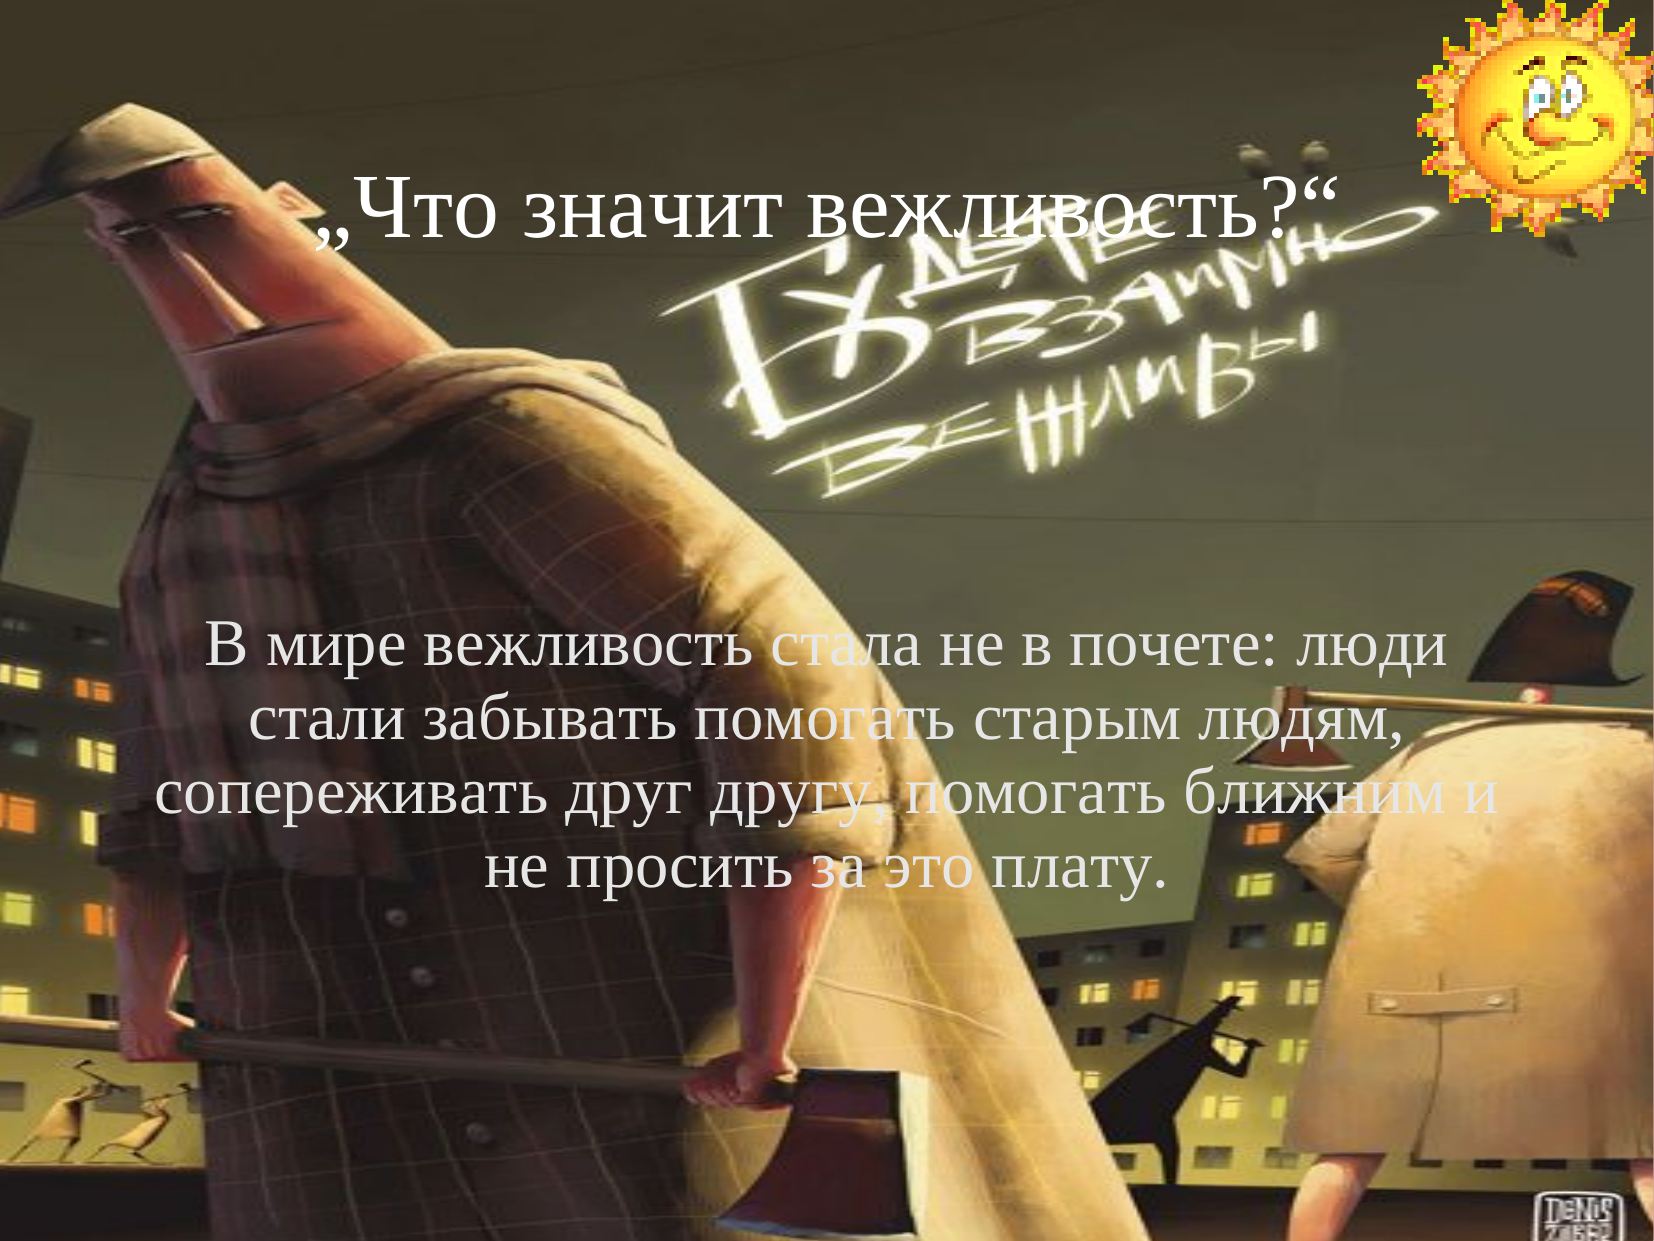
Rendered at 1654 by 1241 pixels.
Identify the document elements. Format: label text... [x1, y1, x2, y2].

subtitle В мире вежливость стала не в почете: люди стали забывать помогать старым людям, сопереживать друг другу, помогать ближним и не просить за это плату. [121, 344, 1534, 1164]
picture [0, 0, 1654, 1241]
title „Что значит вежливость?“ [121, 102, 1534, 311]
